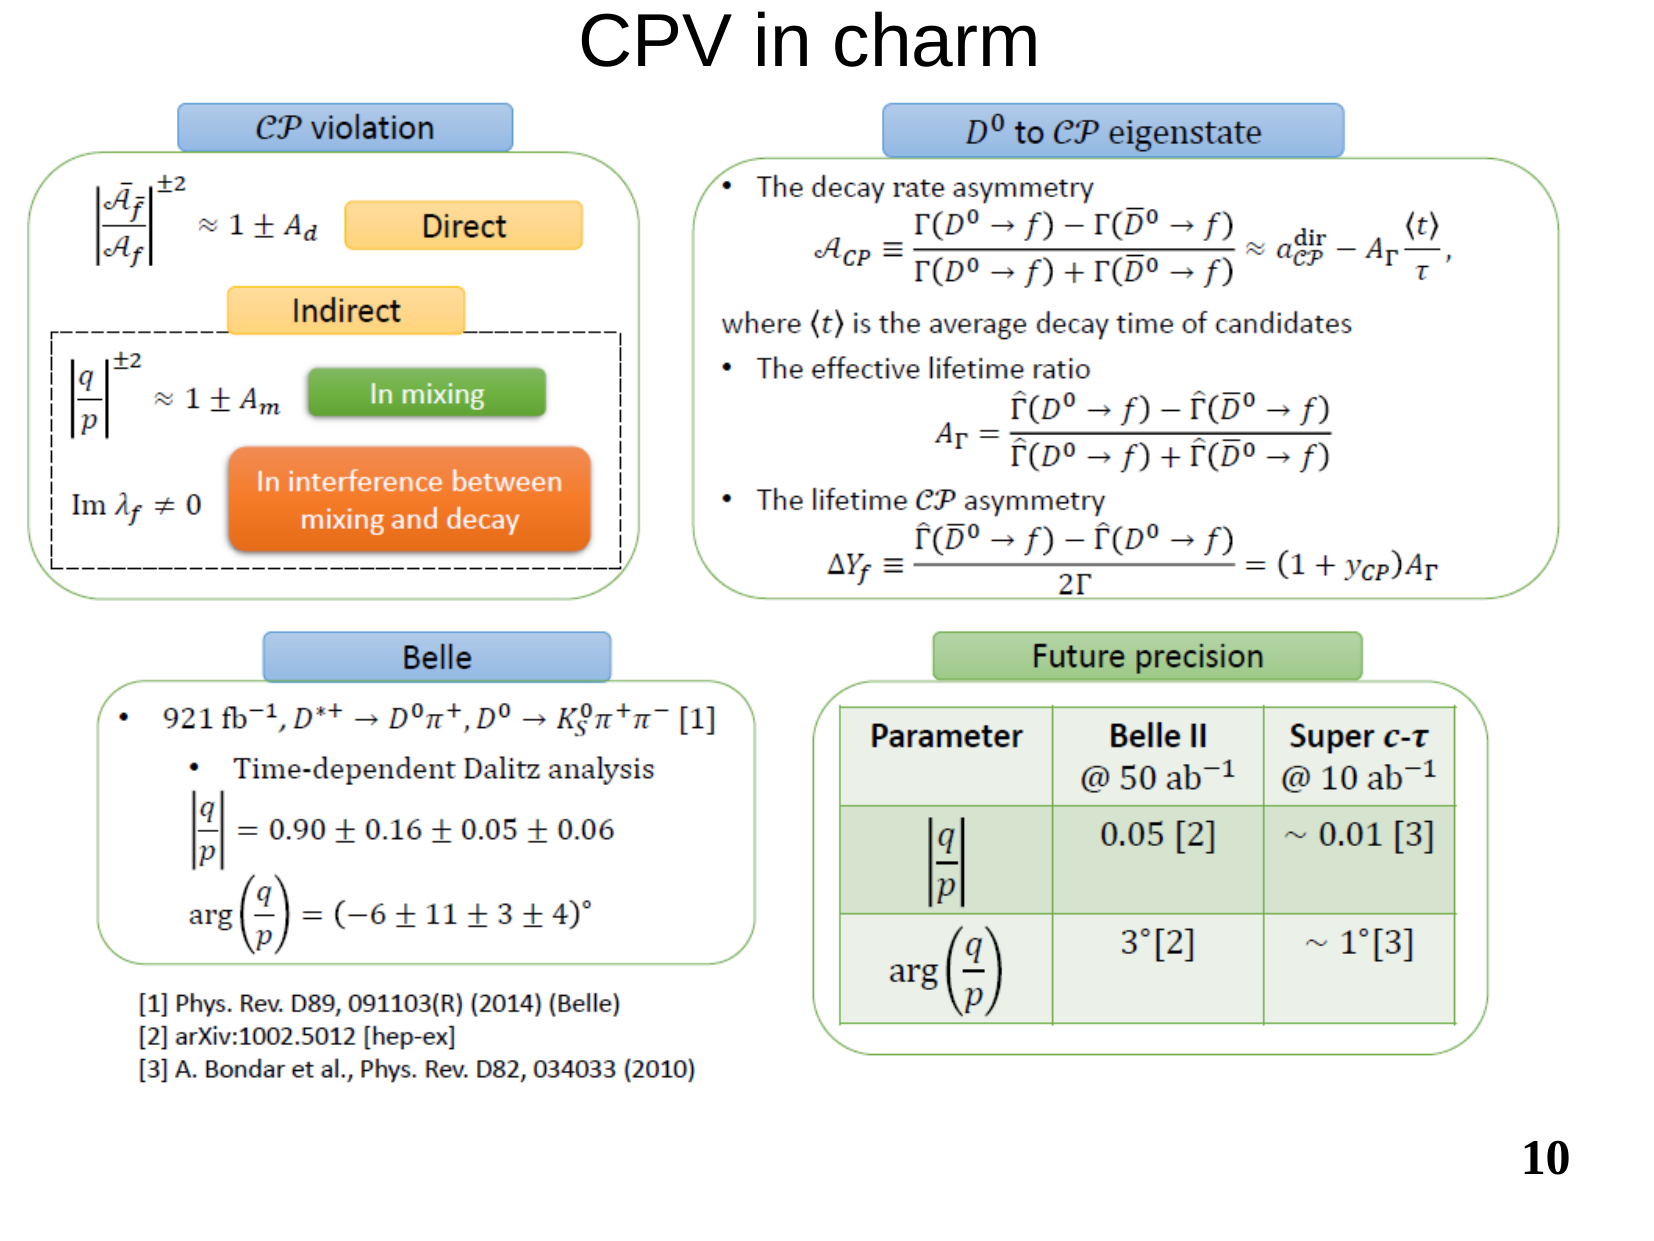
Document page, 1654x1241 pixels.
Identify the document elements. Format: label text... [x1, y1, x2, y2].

title CPV in charm [495, 0, 1126, 83]
picture [15, 86, 1576, 1096]
